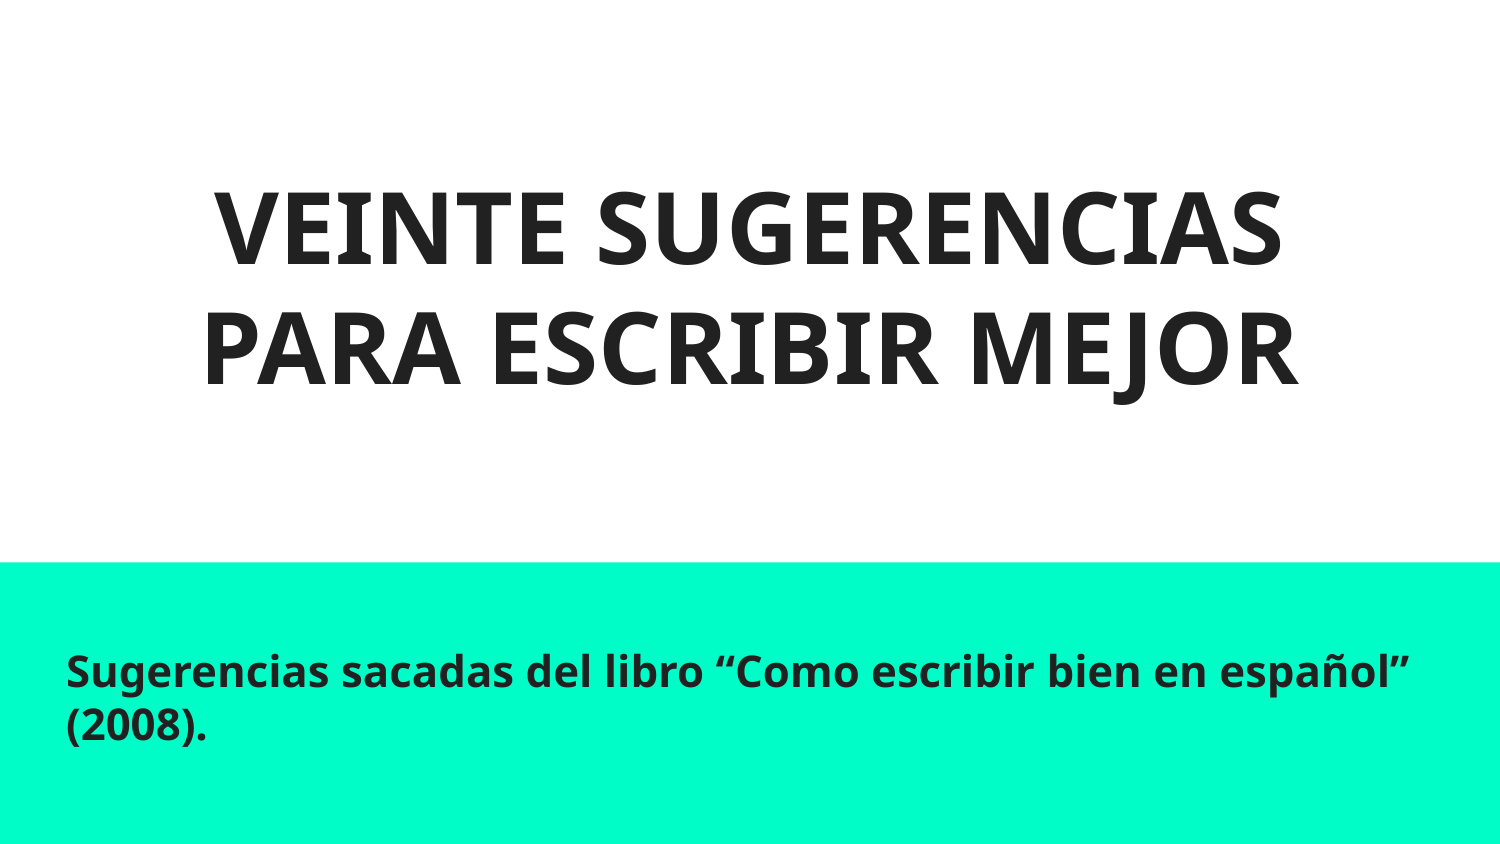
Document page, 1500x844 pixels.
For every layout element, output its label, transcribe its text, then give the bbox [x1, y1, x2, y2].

title VEINTE SUGERENCIAS PARA ESCRIBIR MEJOR [51, 64, 1449, 506]
subtitle Sugerencias sacadas del libro “Como escribir bien en español” (2008). [51, 638, 1449, 755]
